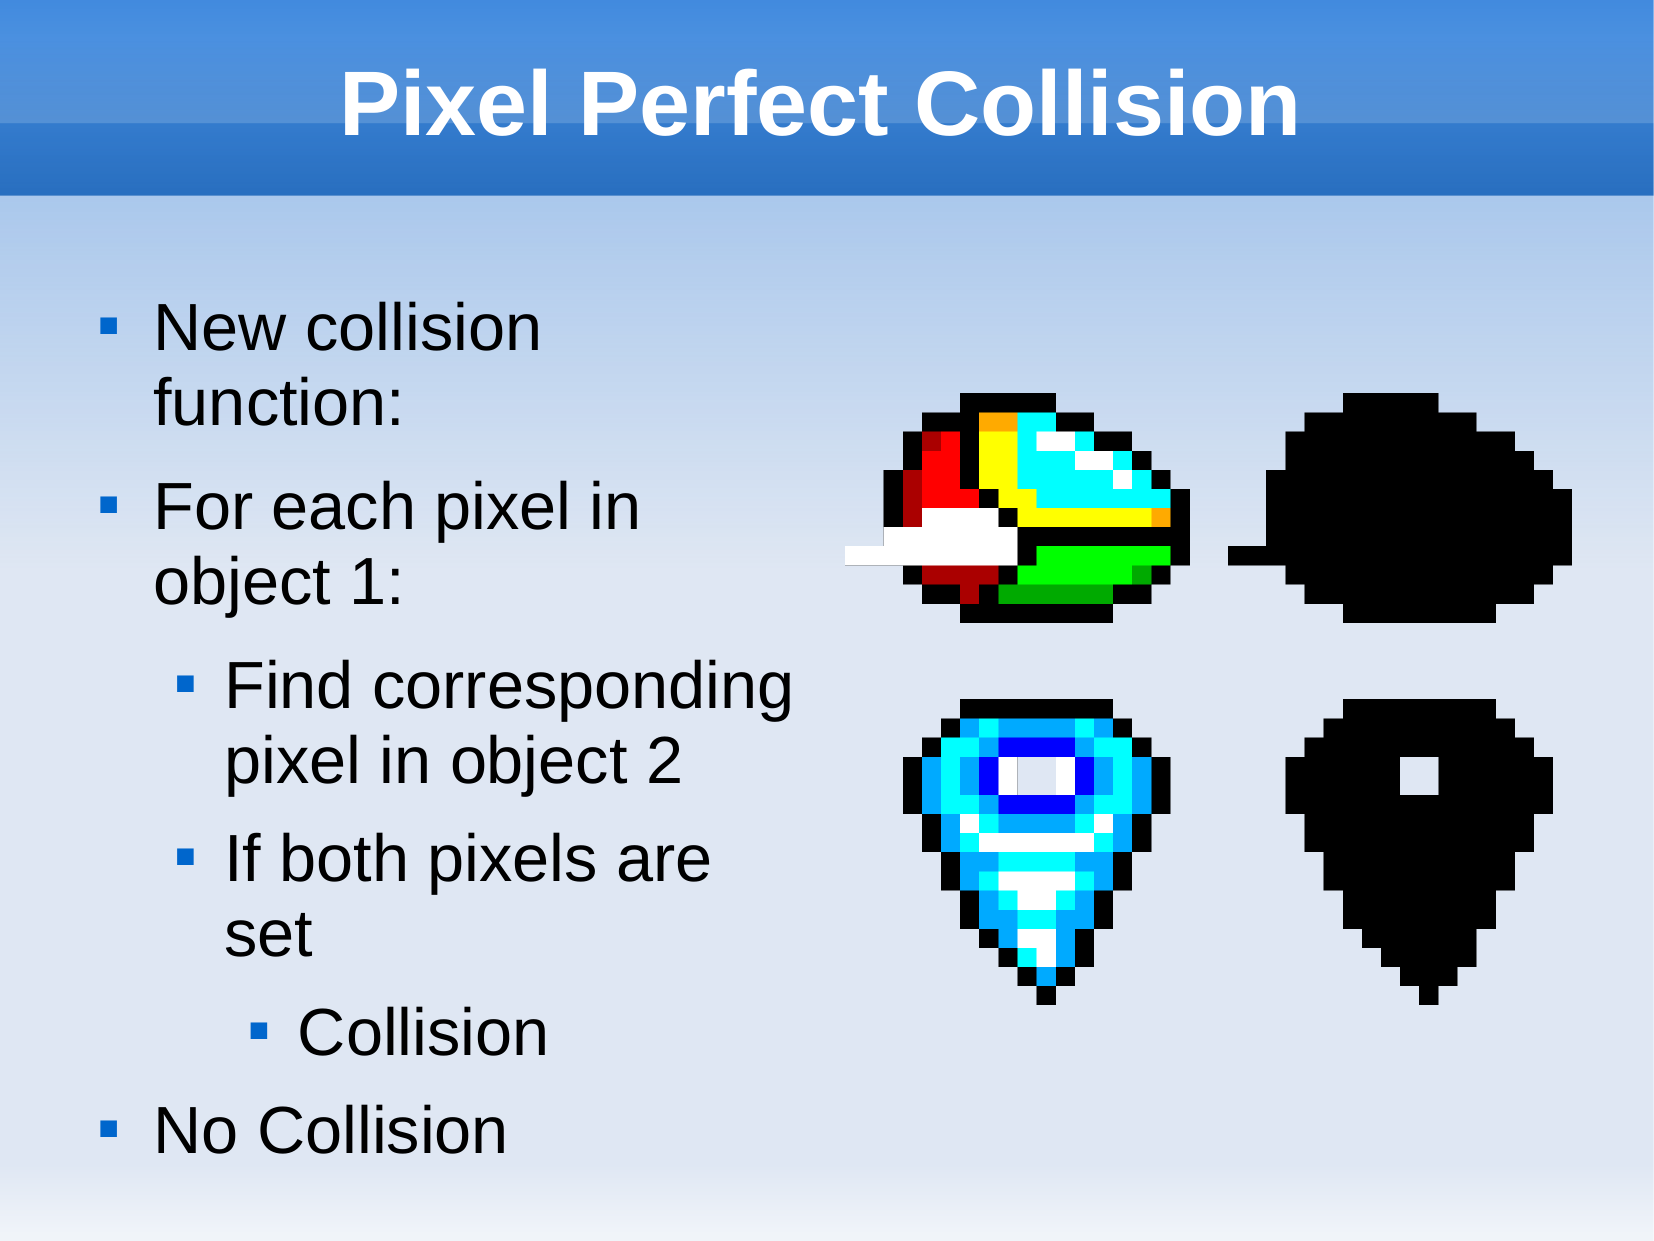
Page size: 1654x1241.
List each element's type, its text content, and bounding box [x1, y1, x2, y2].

list New collision function: For each pixel in object 1: Find corresponding pixel in object 2 If both pixels are set Collision No Collision [82, 290, 809, 1168]
title Pixel Perfect Collision [76, 0, 1565, 208]
picture [0, 0, 1654, 1241]
